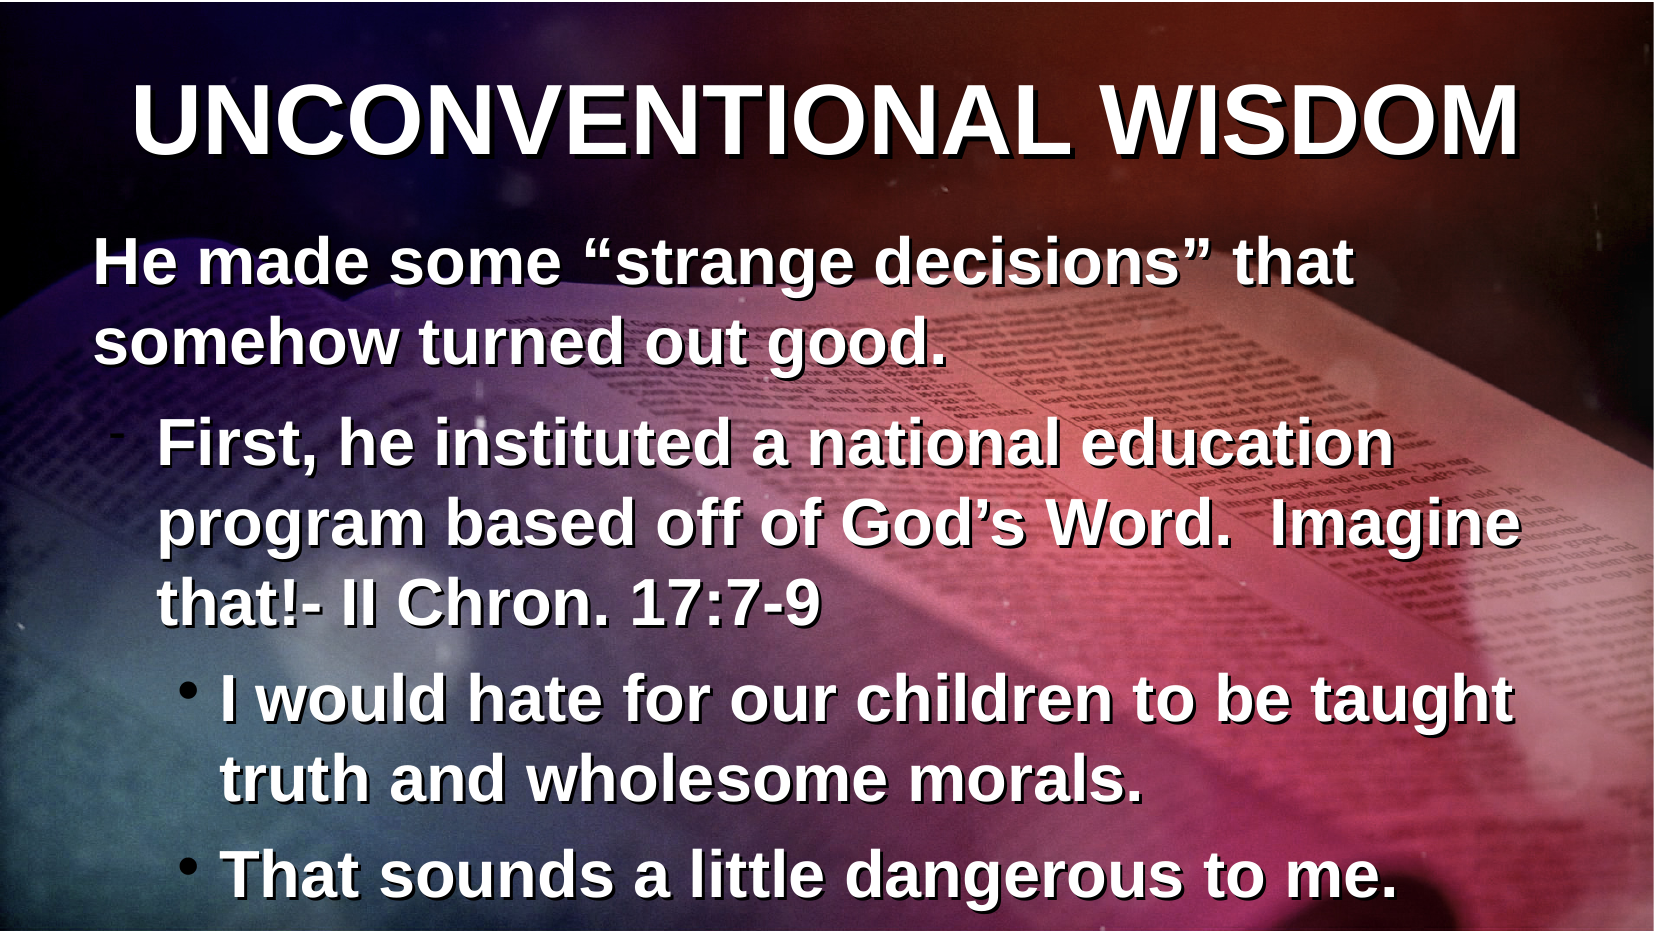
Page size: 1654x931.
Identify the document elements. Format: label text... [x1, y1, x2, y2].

text_box UNCONVENTIONAL WISDOM [82, 37, 1571, 193]
picture [0, 2, 1654, 931]
text_box He made some “strange decisions” that somehow turned out good. First, he instituted a national education program based off of God’s Word. Imagine that!- II Chron. 17:7-9 I would hate for our children to be taught truth and wholesome morals. That sounds a little dangerous to me. [29, 217, 1635, 915]
